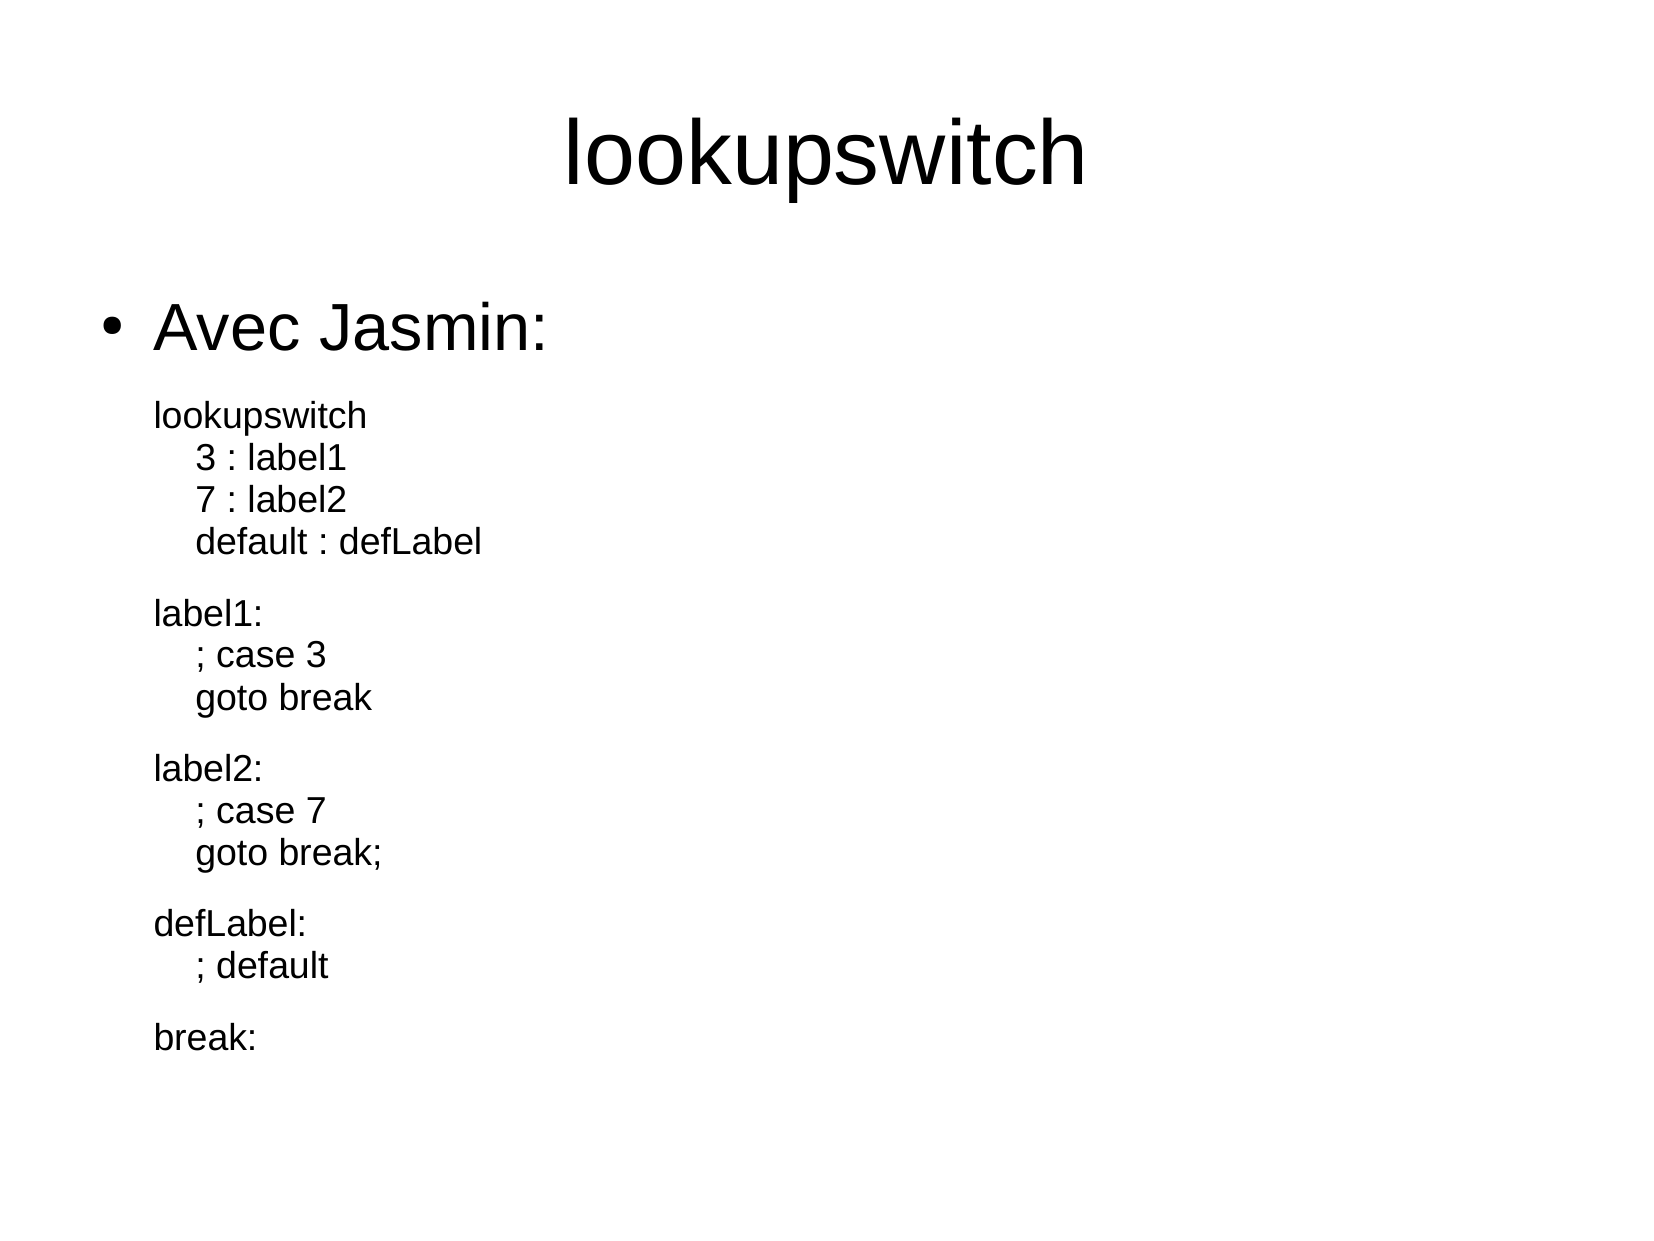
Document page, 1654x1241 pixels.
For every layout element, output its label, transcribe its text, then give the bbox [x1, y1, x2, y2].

list Avec Jasmin: lookupswitch 3 : label1 7 : label2 default : defLabel label1: ; case 3 goto break label2: ; case 7 goto break; defLabel: ; default break: [82, 290, 1571, 1131]
title lookupswitch [82, 56, 1571, 250]
